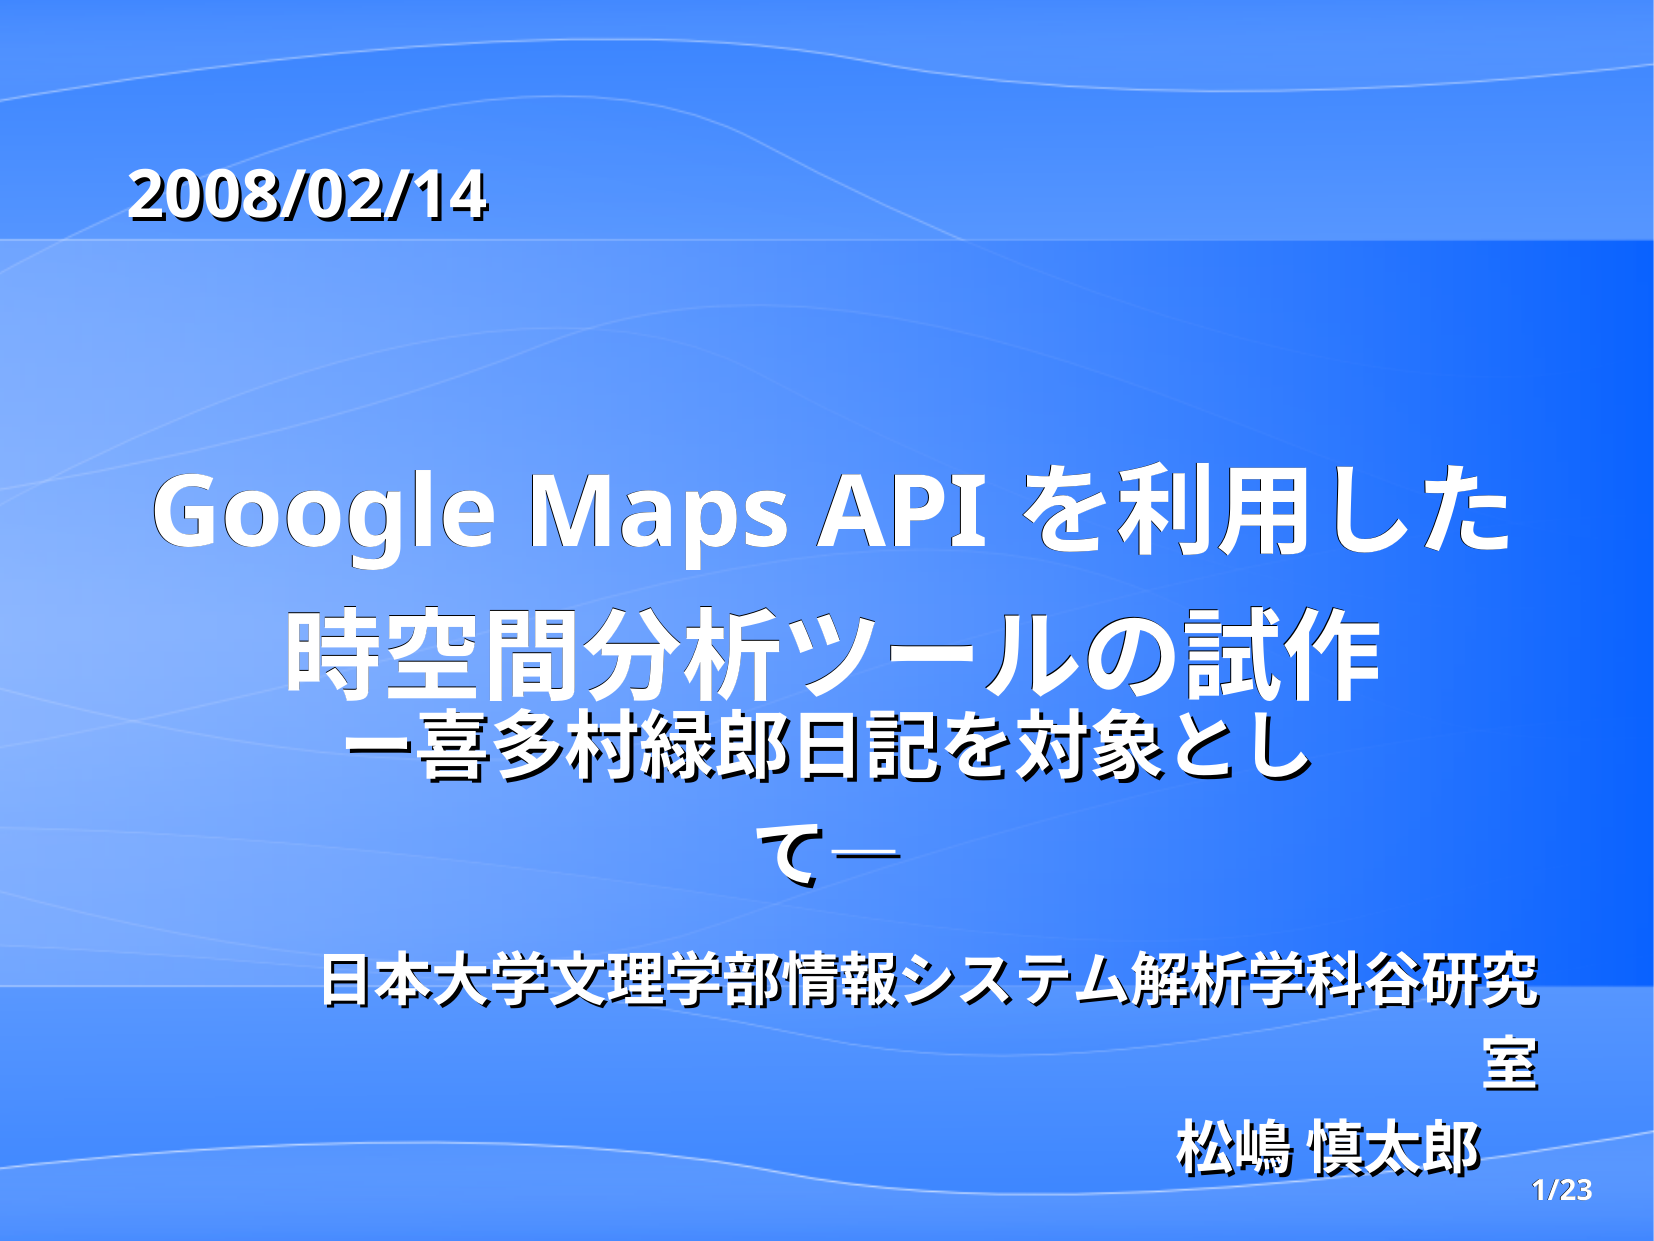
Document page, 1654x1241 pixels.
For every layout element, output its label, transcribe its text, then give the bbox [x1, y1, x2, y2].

text_box 2008/02/14 [59, 147, 556, 235]
title Google Maps APIを利用した 時空間分析ツールの試作 [29, 442, 1636, 709]
text_box ー喜多村緑郎日記を対象として― [289, 745, 1365, 842]
picture [0, 0, 1654, 1241]
text_box 日本大学文理学部情報システム解析学科谷研究室 松嶋 慎太郎 [265, 991, 1554, 1128]
